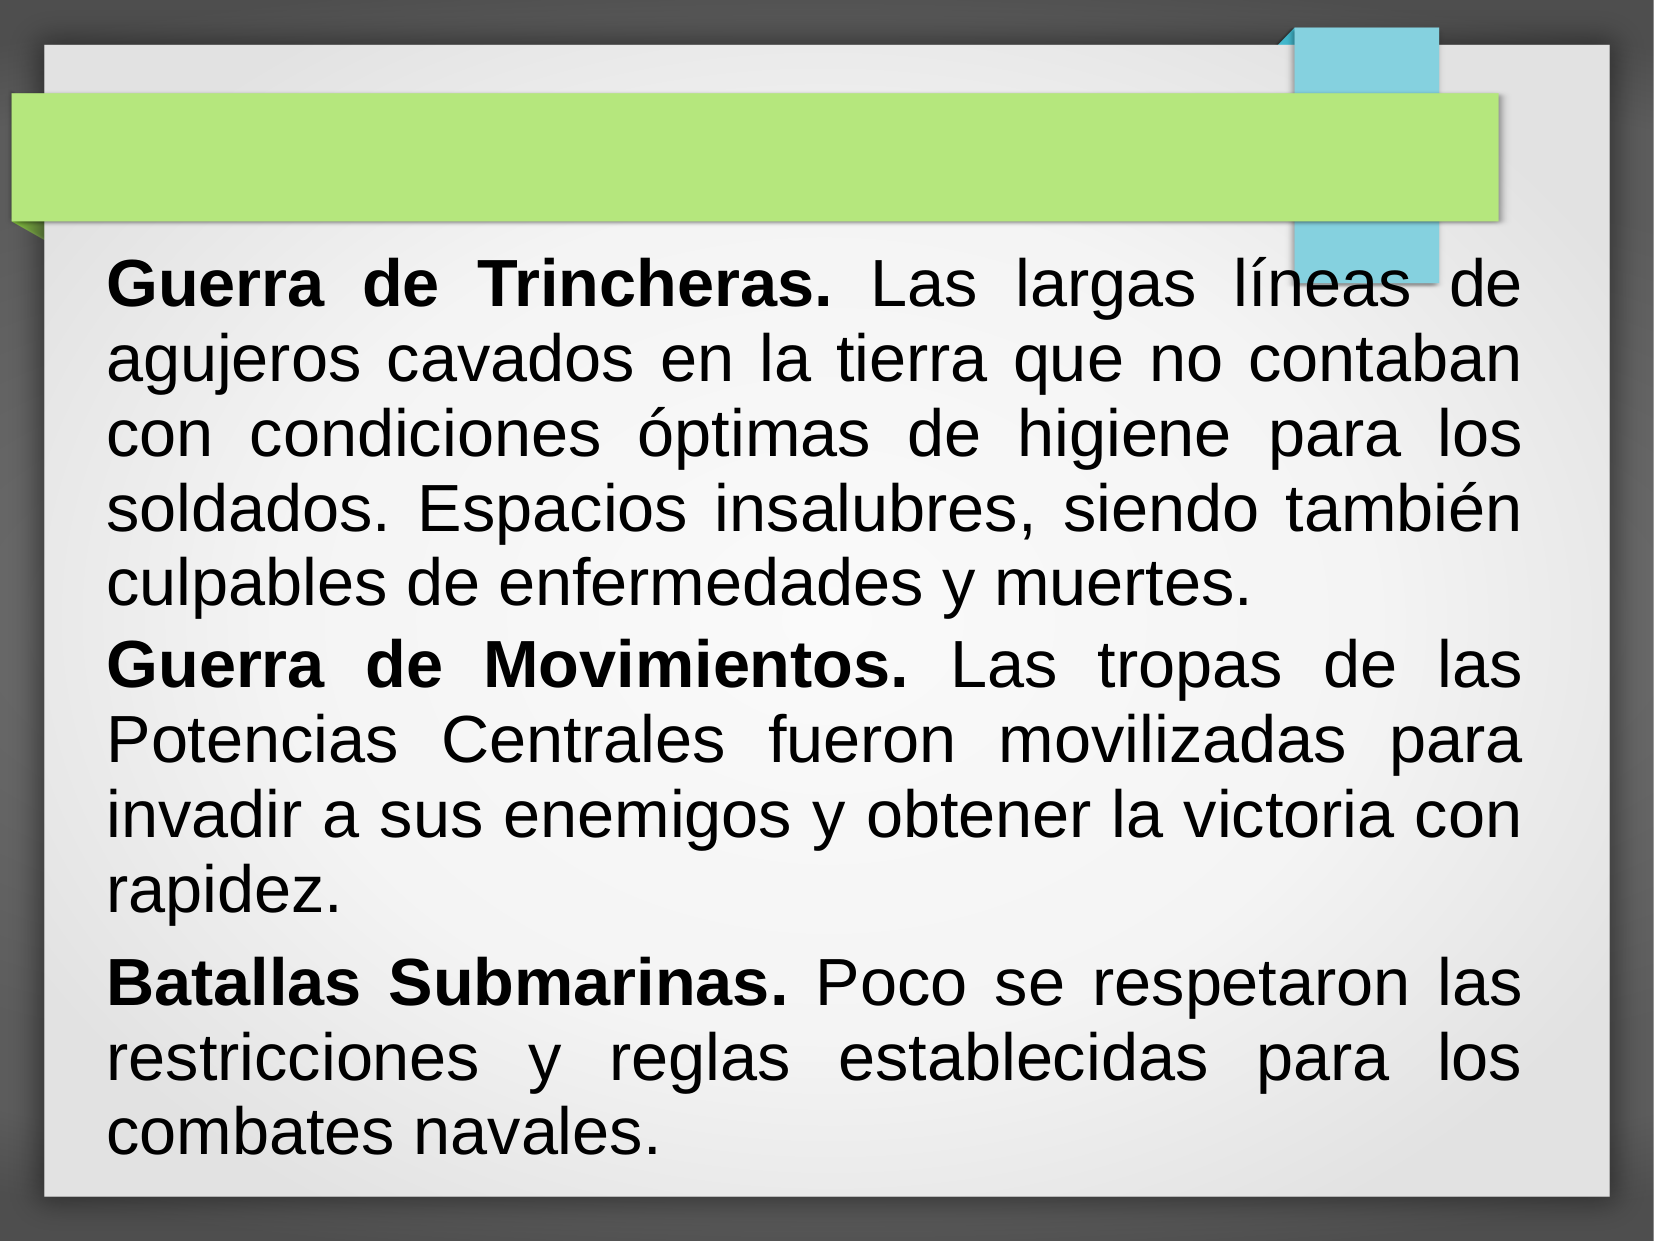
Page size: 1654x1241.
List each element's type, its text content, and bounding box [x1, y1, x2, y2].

picture [0, 0, 1654, 1241]
list Guerra de Movimientos. Las tropas de las Potencias Centrales fueron movilizadas para invadir a sus enemigos y obtener la victoria con rapidez. [35, 627, 1524, 944]
list Batallas Submarinas. Poco se respetaron las restricciones y reglas establecidas para los combates navales. [35, 944, 1524, 1193]
list Guerra de Trincheras. Las largas líneas de agujeros cavados en la tierra que no contaban con condiciones óptimas de higiene para los soldados. Espacios insalubres, siendo también culpables de enfermedades y muertes. [35, 246, 1524, 627]
